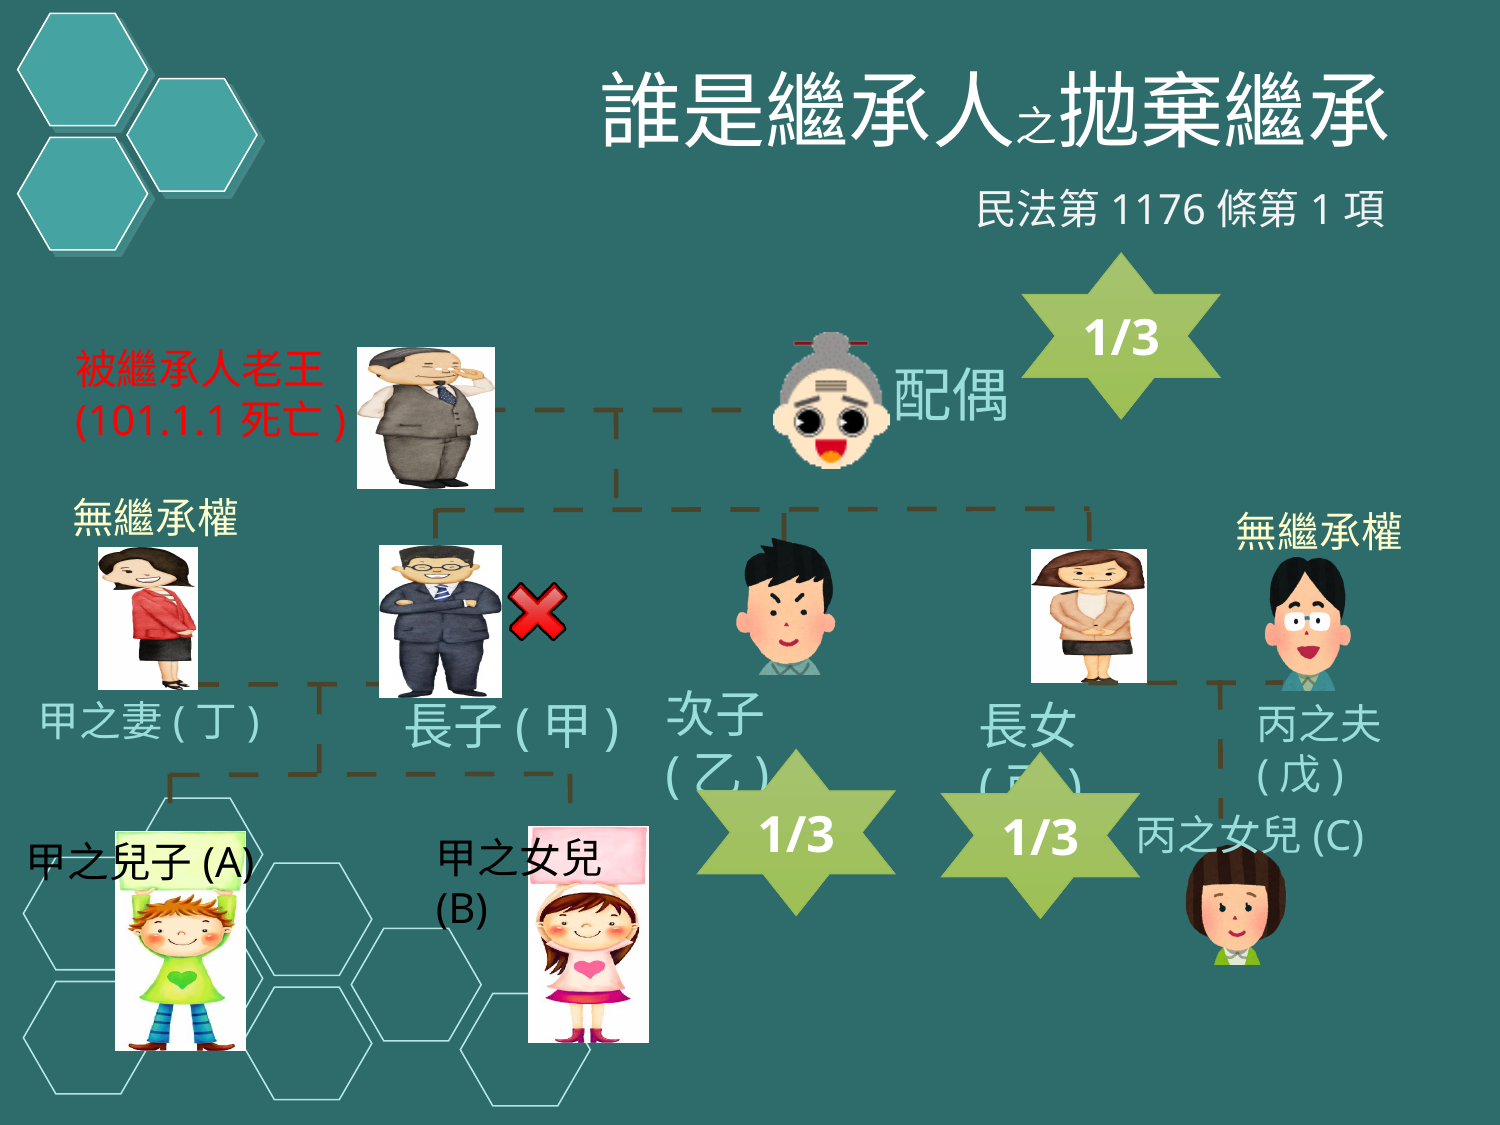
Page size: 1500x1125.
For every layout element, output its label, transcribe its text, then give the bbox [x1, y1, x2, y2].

picture [1177, 867, 1293, 965]
picture [503, 577, 571, 645]
text_box 丙之女兒(C) [1120, 801, 1411, 867]
text_box 甲之妻(丁) [17, 684, 300, 755]
text_box 丙之夫(戊) [1241, 690, 1477, 806]
picture [1256, 564, 1360, 690]
text_box 無繼承權 [57, 484, 284, 550]
picture [720, 534, 857, 674]
text_box 甲之兒子(A) [10, 828, 274, 894]
text_box 長子(甲) [383, 684, 647, 765]
text_box 次子(乙) [650, 674, 890, 810]
picture [98, 550, 198, 684]
picture [773, 332, 890, 469]
text_box 甲之女兒(B) [420, 824, 672, 940]
picture [357, 347, 495, 489]
text_box 1/3 [1022, 252, 1221, 419]
text_box 民法第1176條第1項 [686, 173, 1406, 244]
text_box 被繼承人老王 (101.1.1死亡) [60, 335, 365, 451]
picture [528, 940, 649, 1043]
picture [379, 545, 502, 698]
text_box 1/3 [697, 749, 896, 916]
text_box 長女(丙) [963, 687, 1193, 801]
text_box 1/3 [941, 752, 1140, 919]
picture [1031, 549, 1147, 683]
picture [115, 894, 246, 1051]
text_box 無繼承權 [1220, 498, 1482, 564]
title 誰是繼承人之拋棄繼承 [277, 42, 1406, 173]
text_box 配偶 [890, 351, 1047, 437]
